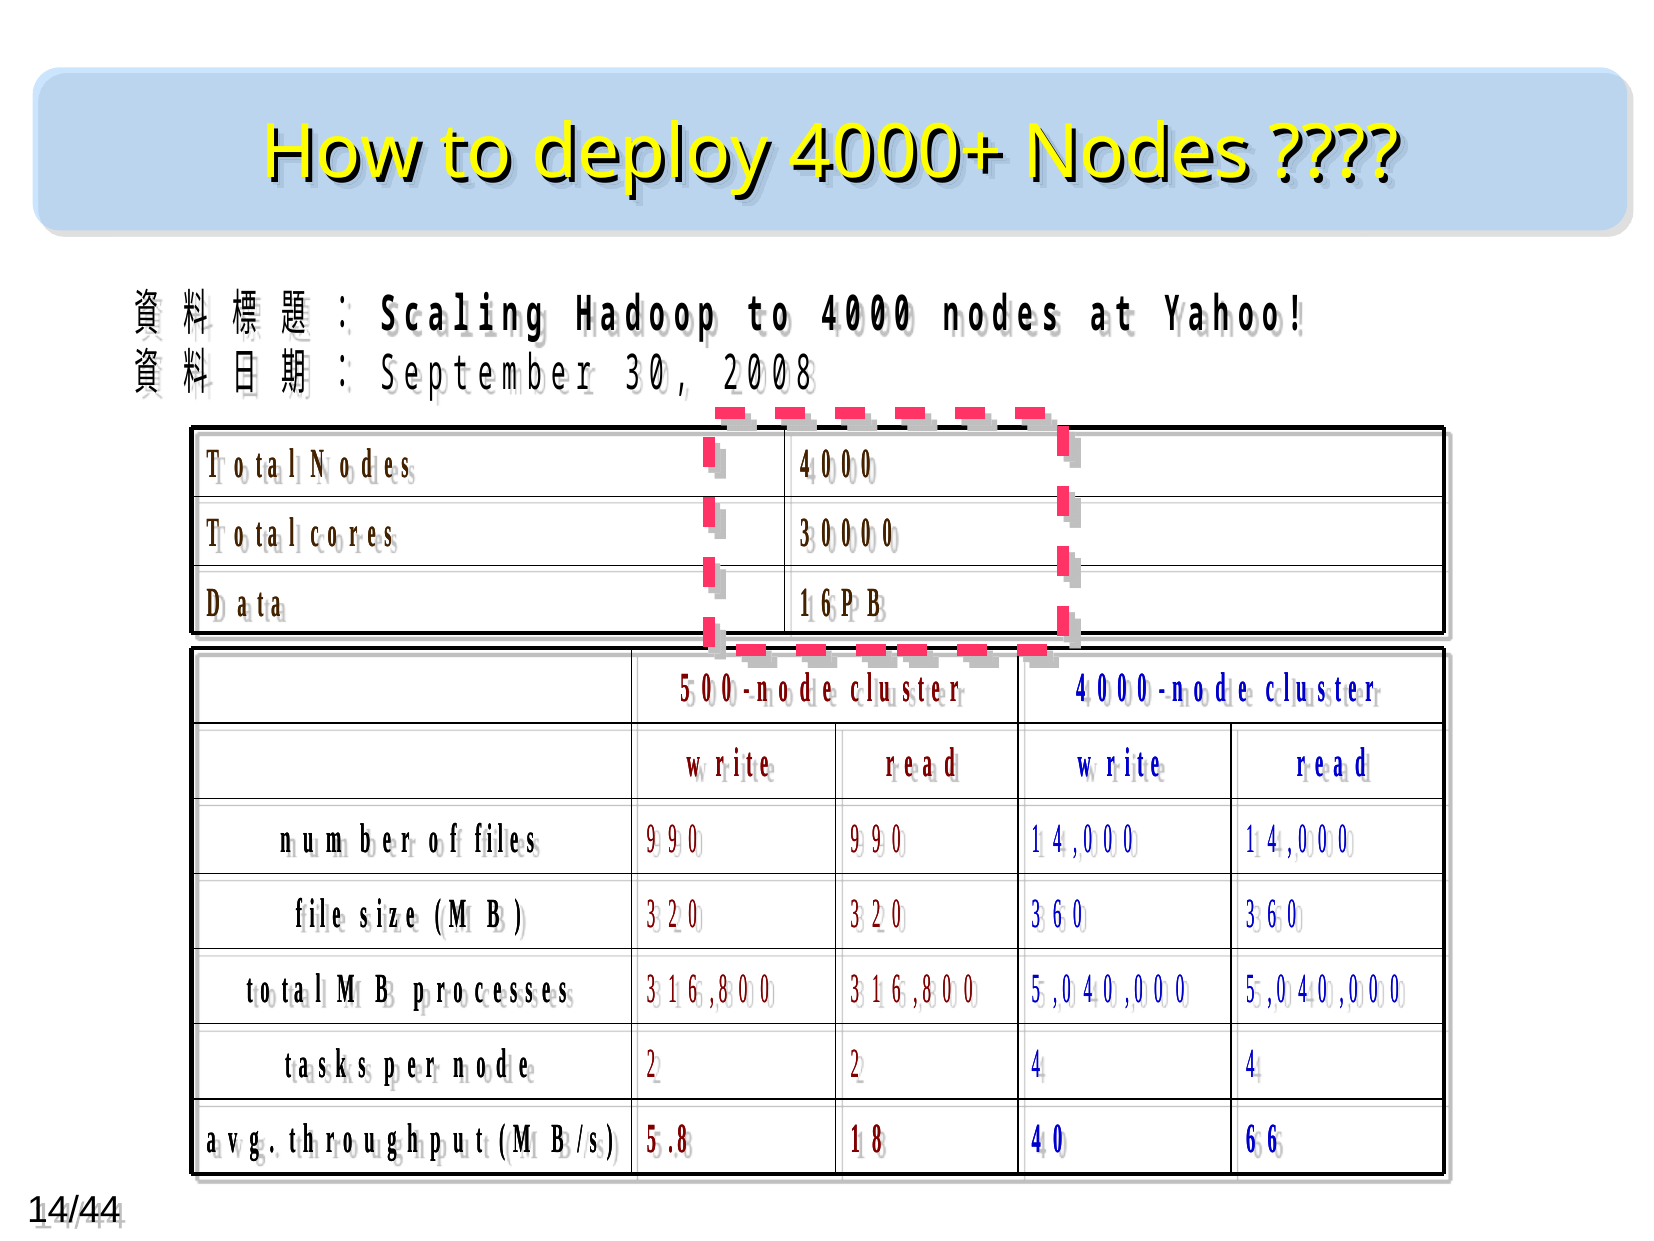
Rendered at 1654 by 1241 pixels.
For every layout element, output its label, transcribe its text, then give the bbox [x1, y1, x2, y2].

text_box How to deploy 4000+ Nodes ???? [32, 67, 1628, 231]
text_box <編號>/44 [0, 1181, 148, 1239]
picture [122, 277, 1540, 1180]
